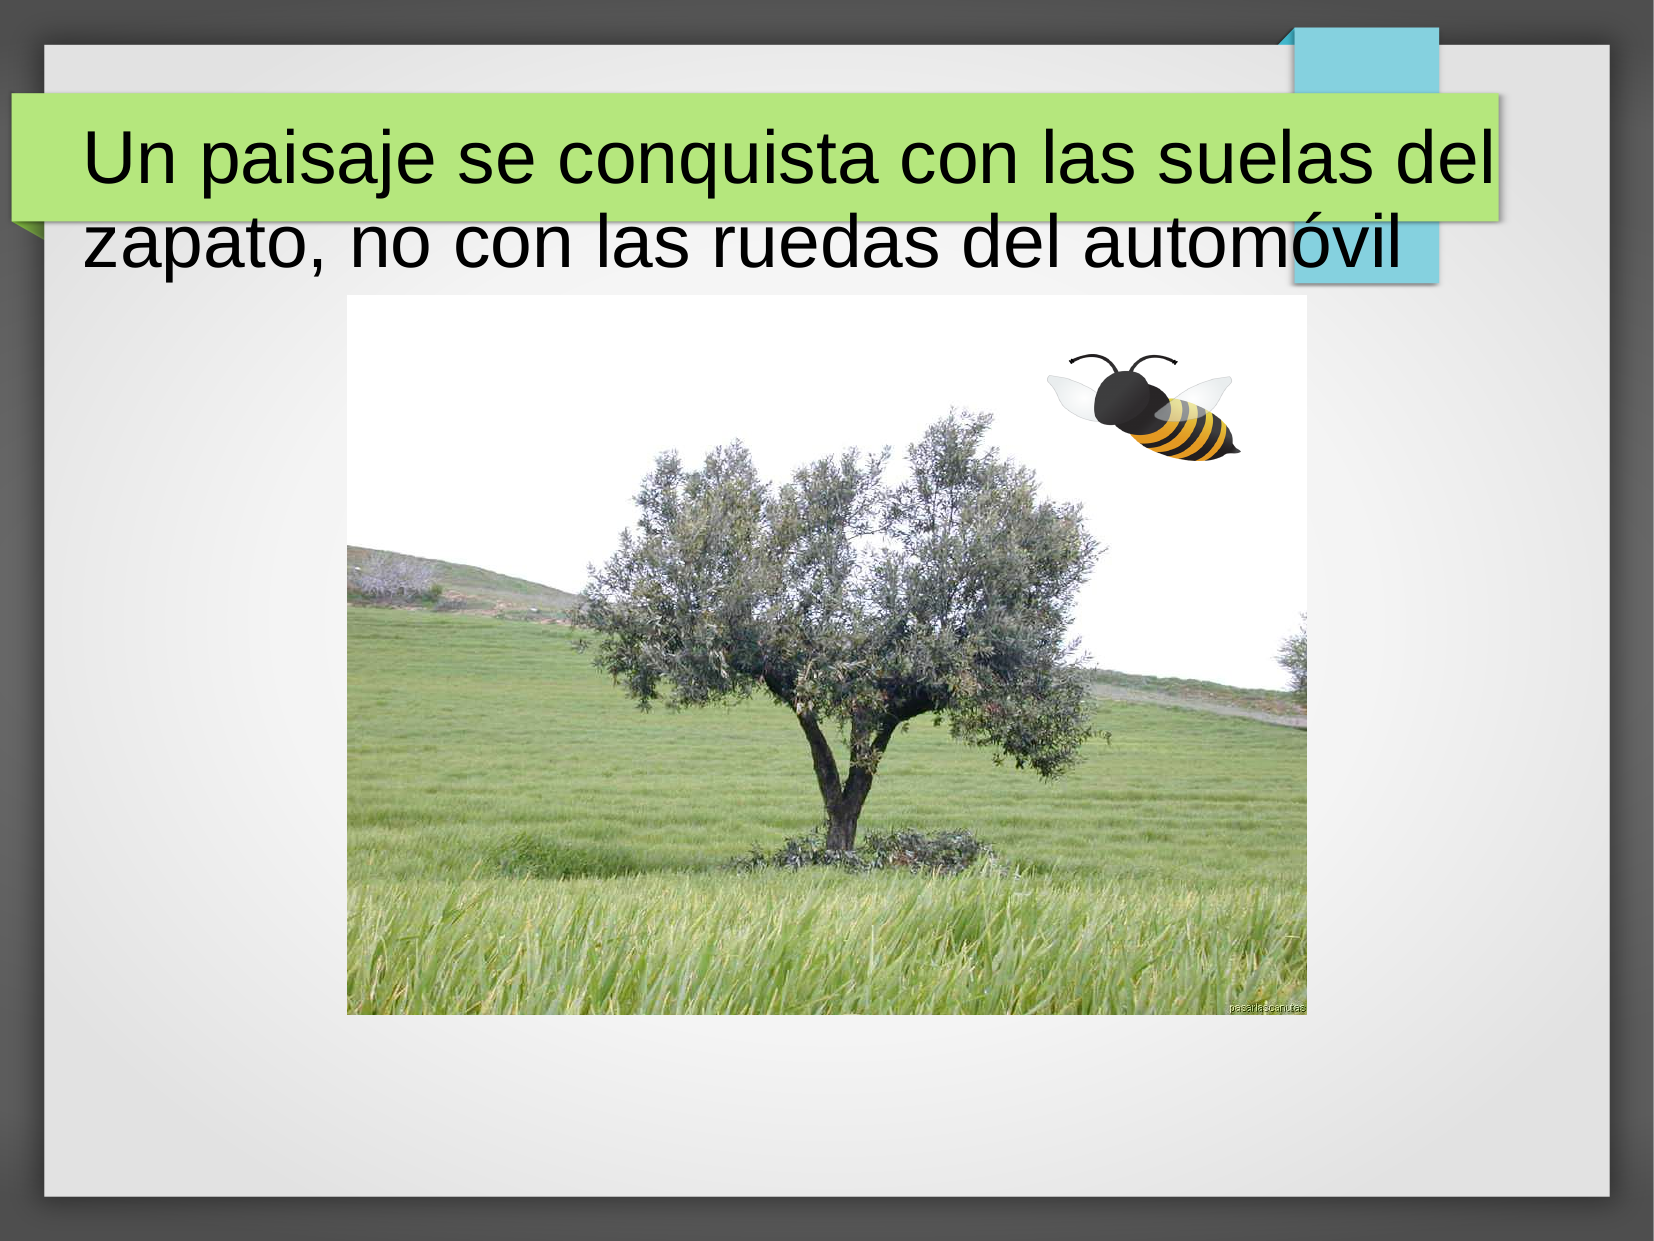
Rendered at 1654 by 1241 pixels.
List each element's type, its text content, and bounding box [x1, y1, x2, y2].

title Un paisaje se conquista con las suelas del zapato, no con las ruedas del automóvil [82, 95, 1571, 303]
picture [0, 0, 1654, 1241]
